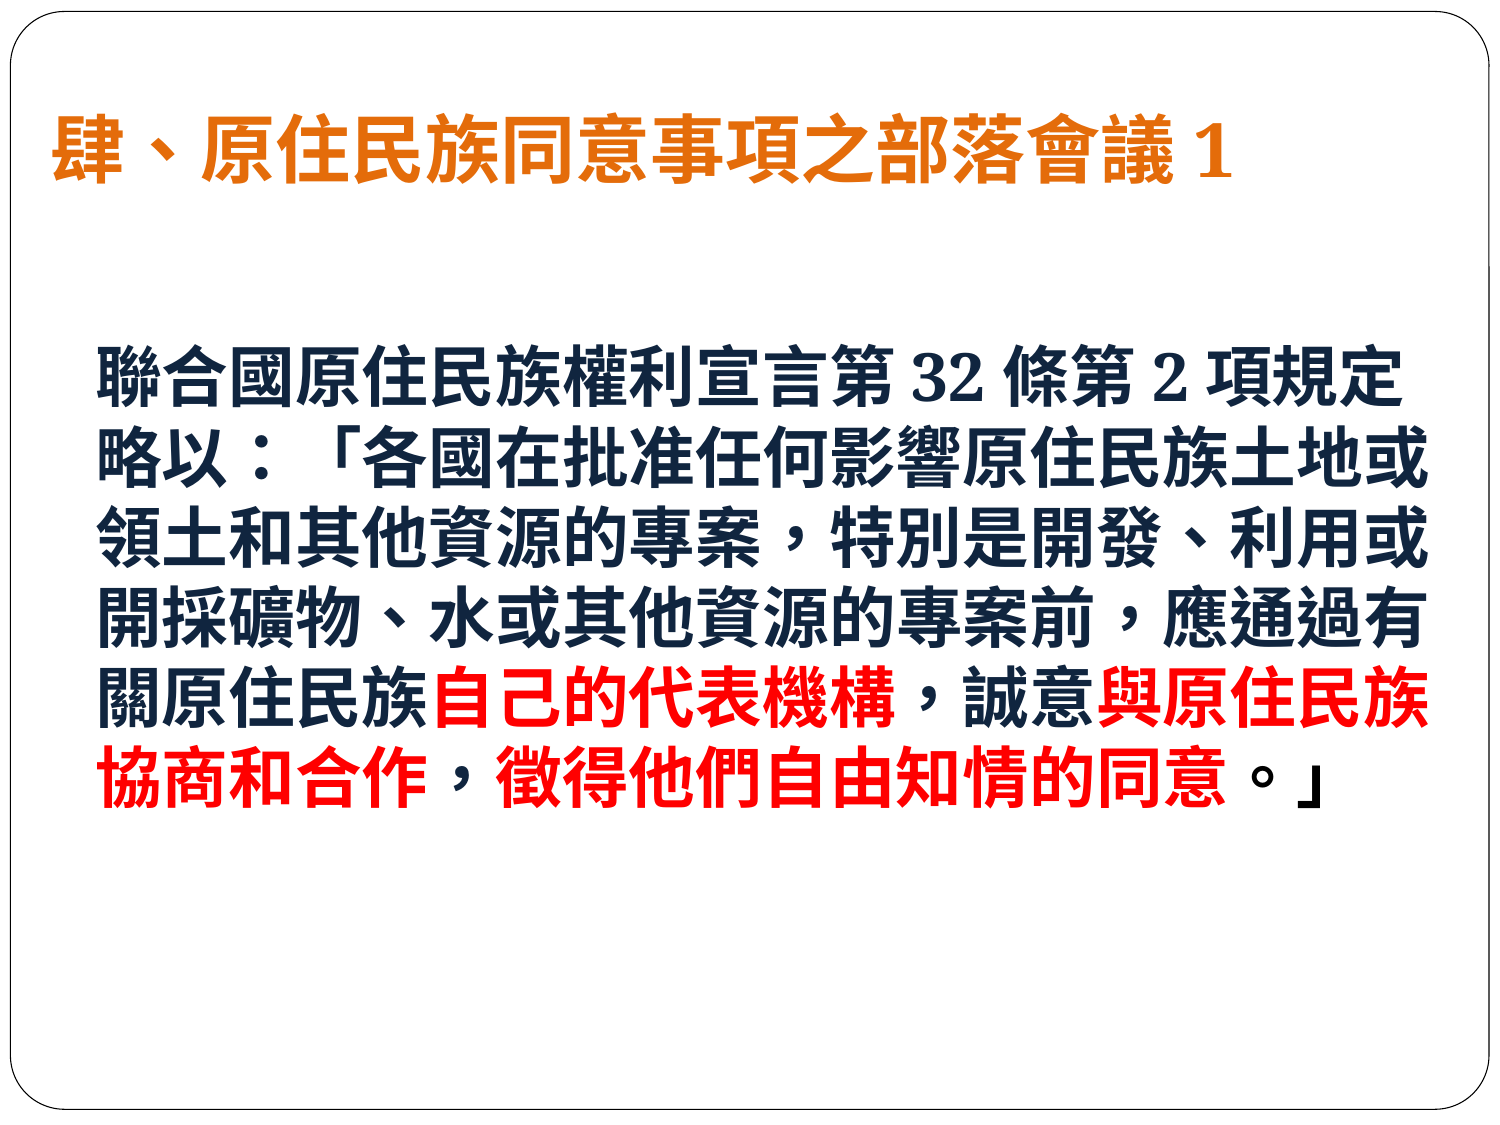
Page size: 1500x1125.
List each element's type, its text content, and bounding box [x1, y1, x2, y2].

text_box 聯合國原住民族權利宣言第32條第2項規定略以：「各國在批准任何影響原住民族土地或領土和其他資源的專案，特別是開發、利用或開採礦物、水或其他資源的專案前，應通過有關原住民族自己的代表機構，誠意與原住民族協商和合作，徵得他們自由知情的同意。」 [42, 207, 1471, 1035]
text_box 肆、原住民族同意事項之部落會議1 [42, 66, 1471, 207]
